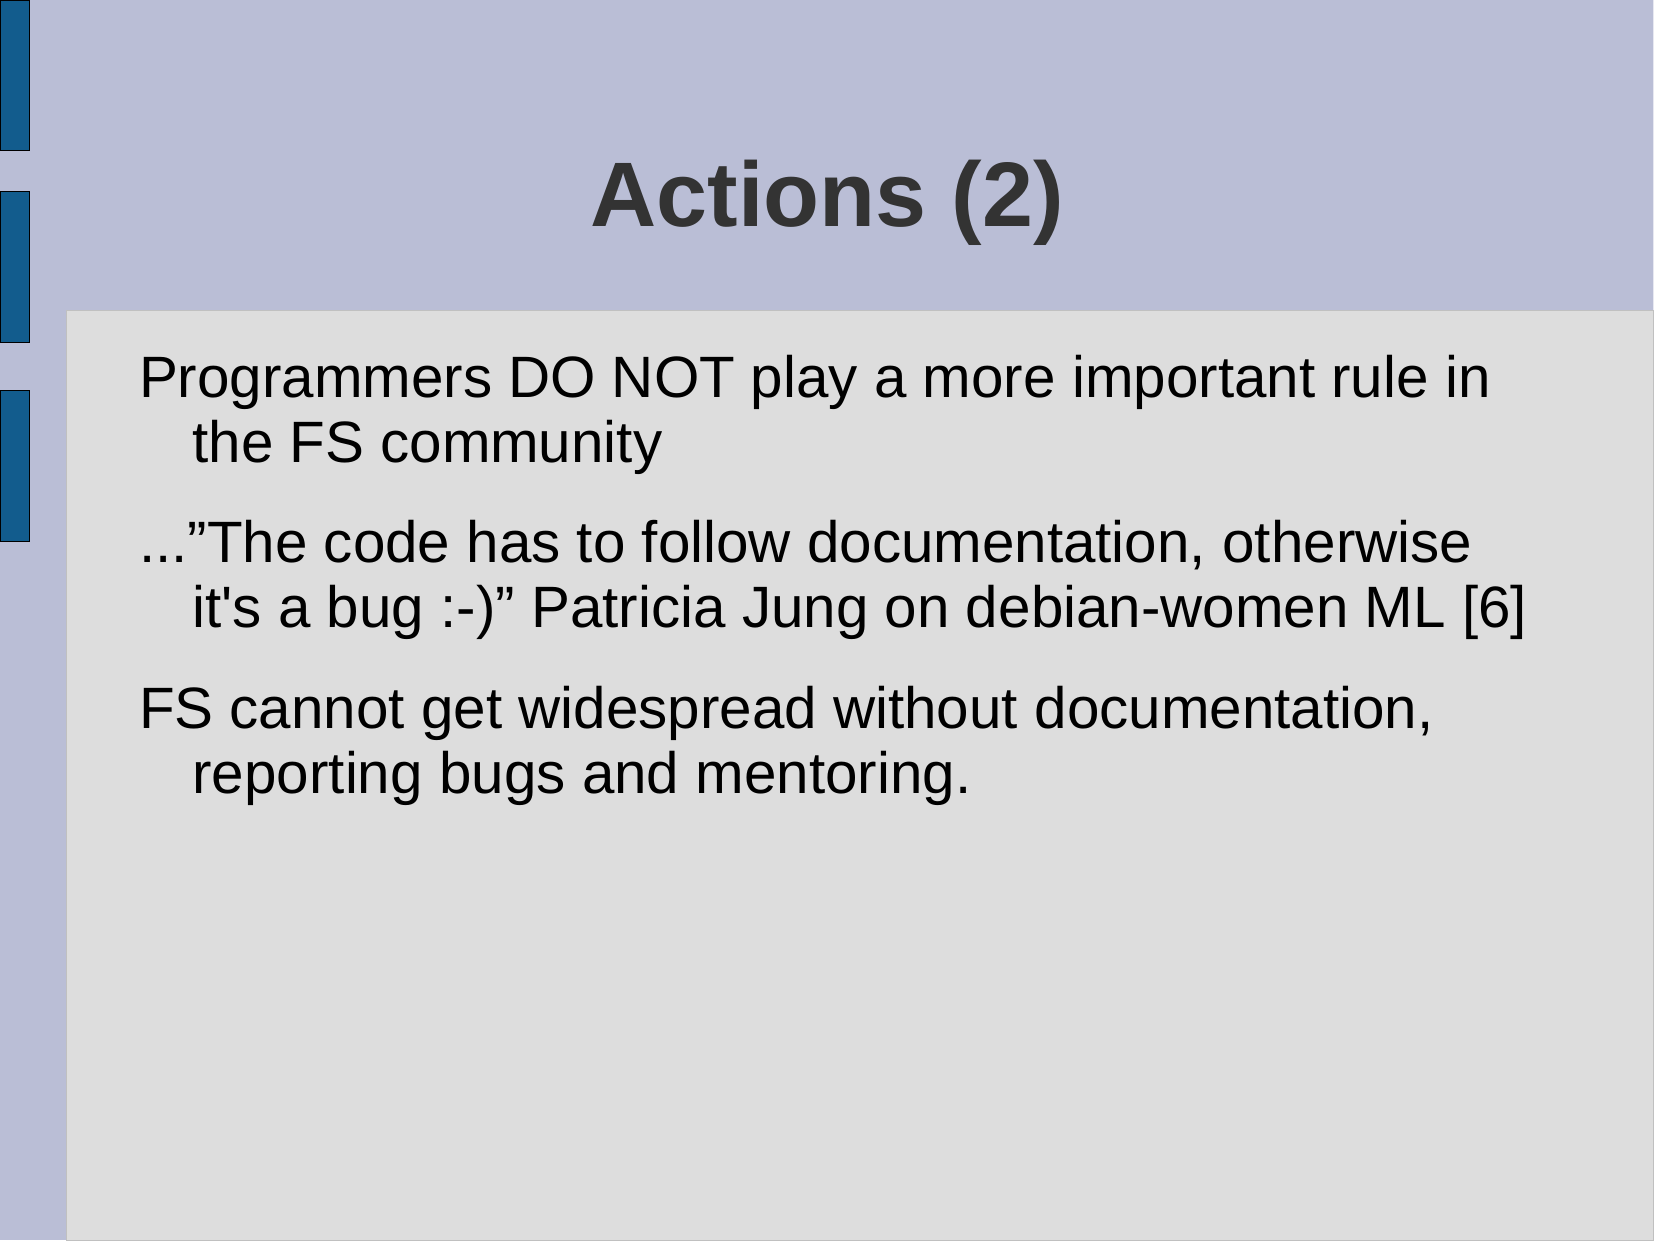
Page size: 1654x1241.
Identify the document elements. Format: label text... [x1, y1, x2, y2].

list Programmers DO NOT play a more important rule in the FS community ...”The code has to follow documentation, otherwise it's a bug :-)” Patricia Jung on debian-women ML [6] FS cannot get widespread without documentation, reporting bugs and mentoring. [121, 344, 1534, 1112]
title Actions (2) [121, 98, 1534, 291]
